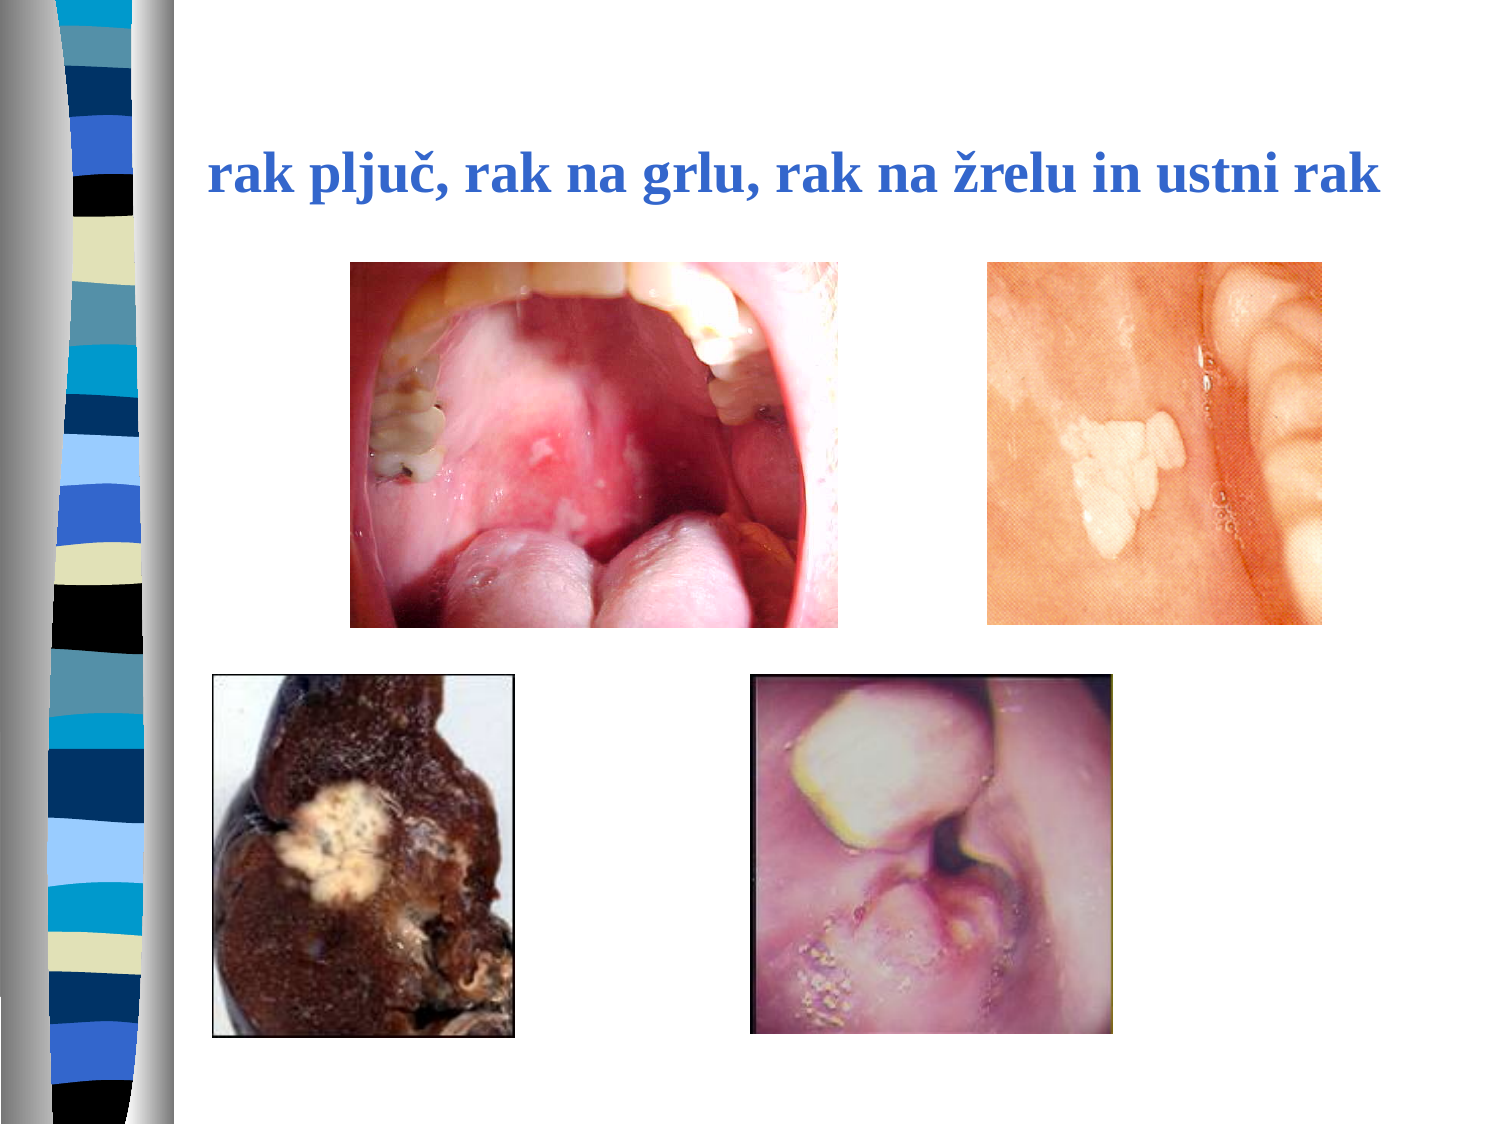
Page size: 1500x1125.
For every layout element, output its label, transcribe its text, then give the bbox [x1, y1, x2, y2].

picture [212, 674, 515, 1038]
picture [350, 262, 838, 629]
picture [987, 262, 1322, 625]
title rak pljuč, rak na grlu, rak na žrelu in ustni rak [192, 75, 1468, 263]
picture [750, 674, 1113, 1034]
